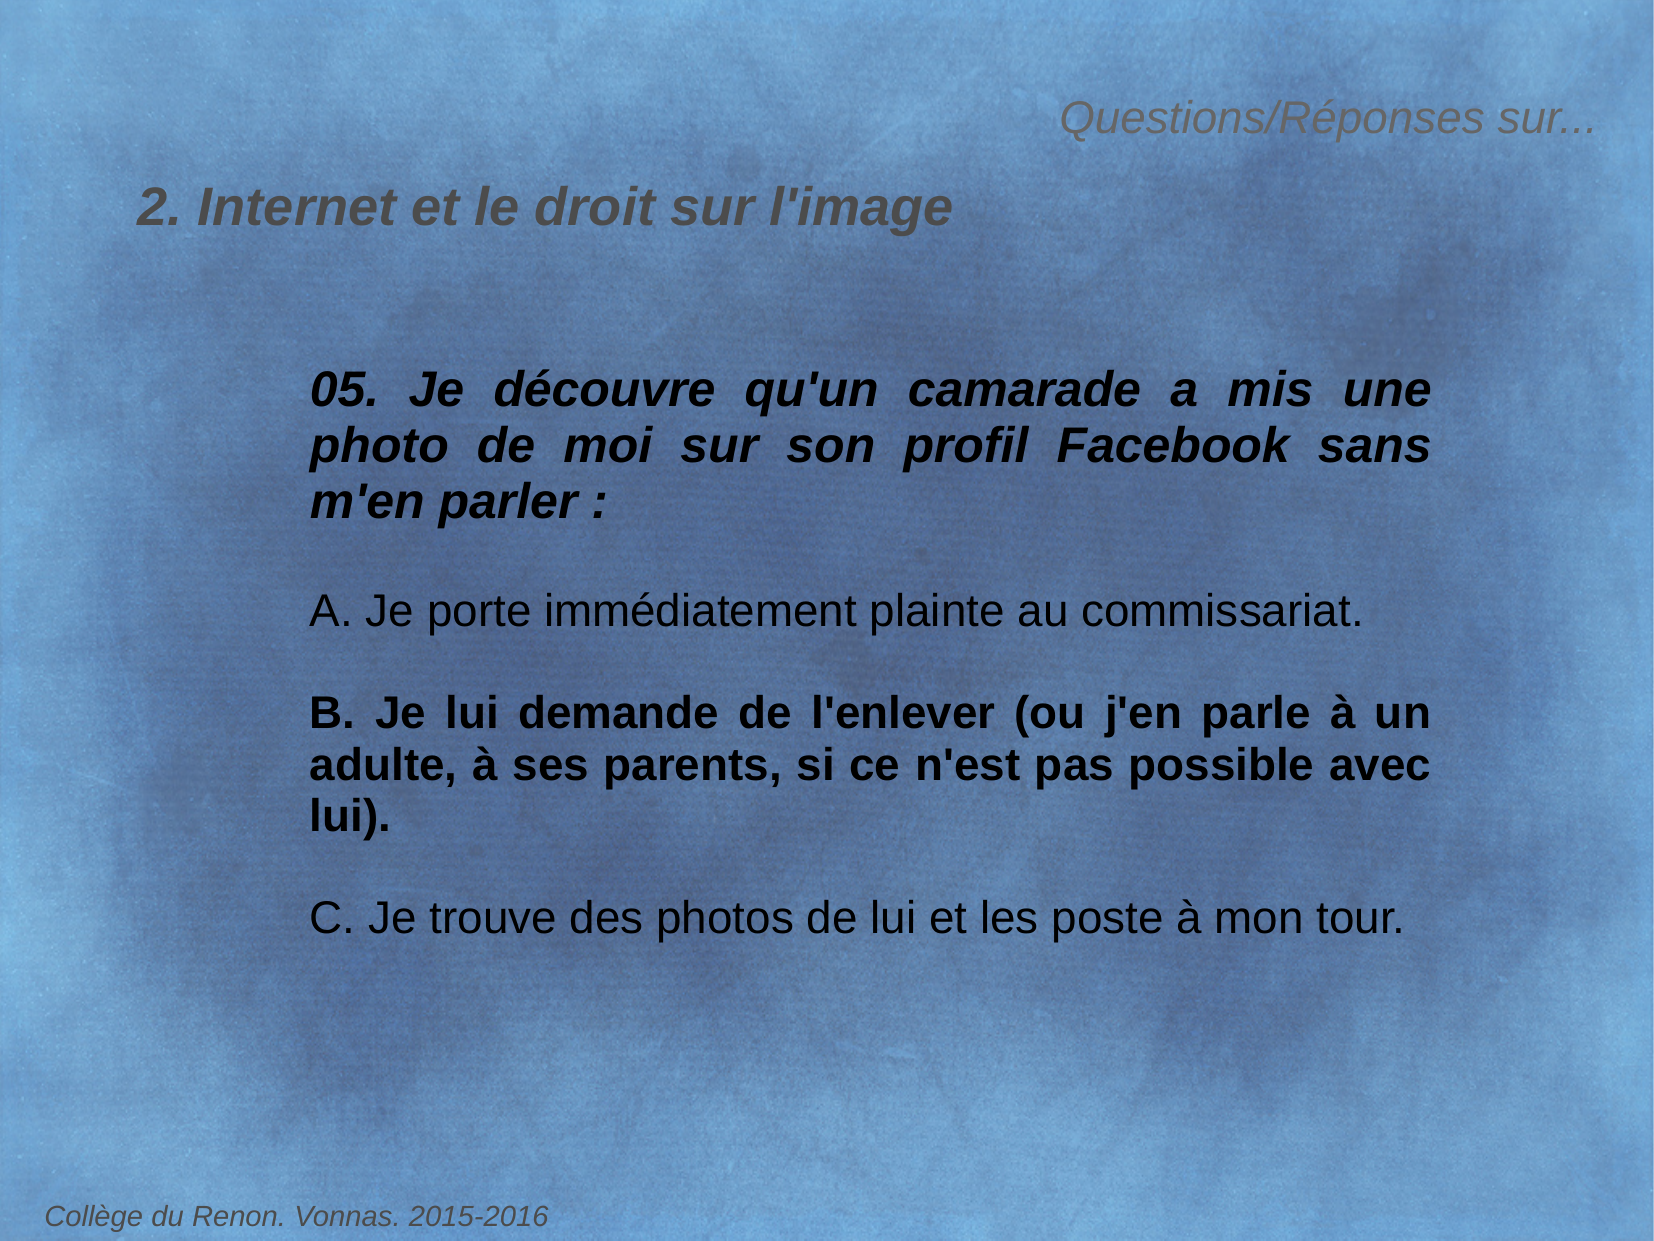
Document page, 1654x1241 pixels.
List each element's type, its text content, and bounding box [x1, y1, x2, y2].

picture [0, 0, 1654, 1241]
text_box Collège du Renon. Vonnas. 2015-2016 [29, 1192, 858, 1241]
title 2. Internet et le droit sur l'image [59, 147, 1034, 266]
title Questions/Réponses sur... [1003, 59, 1654, 178]
text_box 05. Je découvre qu'un camarade a mis une photo de moi sur son profil Facebook sans m'en parler : A. Je porte immédiatement plainte au commissariat. B. Je lui demande de l'enlever (ou j'en parle à un adulte, à ses parents, si ce n'est pas possible avec lui). C. Je trouve des photos de lui et les poste à mon tour. [295, 354, 1447, 1211]
